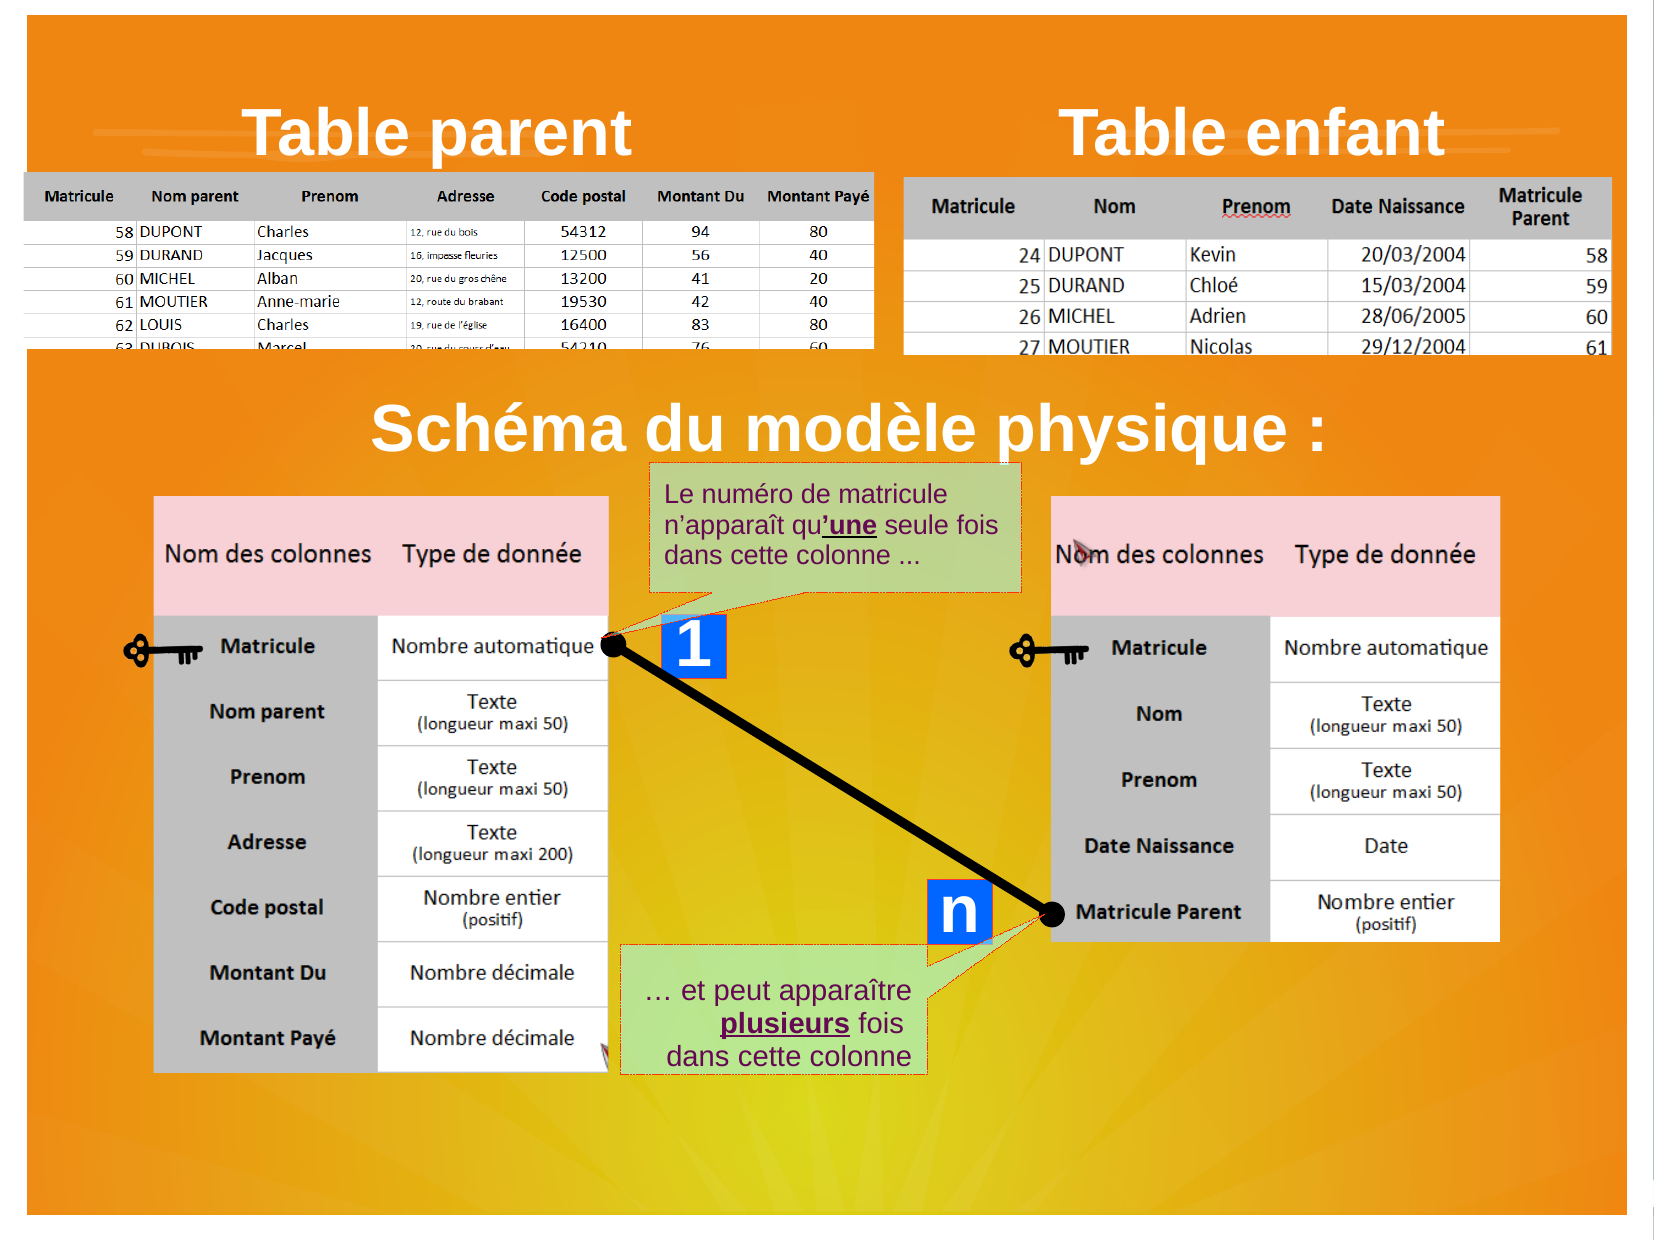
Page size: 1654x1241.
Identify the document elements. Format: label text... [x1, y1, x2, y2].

text_box … et peut apparaître plusieurs fois dans cette colonne [620, 914, 1045, 1075]
text_box Table enfant [1039, 70, 1465, 177]
text_box Table parent [224, 70, 650, 172]
text_box Schéma du modèle physique : [637, 366, 1063, 497]
picture [23, 172, 875, 349]
picture [987, 496, 1501, 942]
text_box 1 [661, 614, 727, 679]
picture [101, 496, 609, 1073]
text_box Le numéro de matricule n’apparaît qu’une seule fois dans cette colonne ... [600, 462, 1022, 639]
text_box n [927, 879, 993, 945]
picture [903, 177, 1613, 355]
